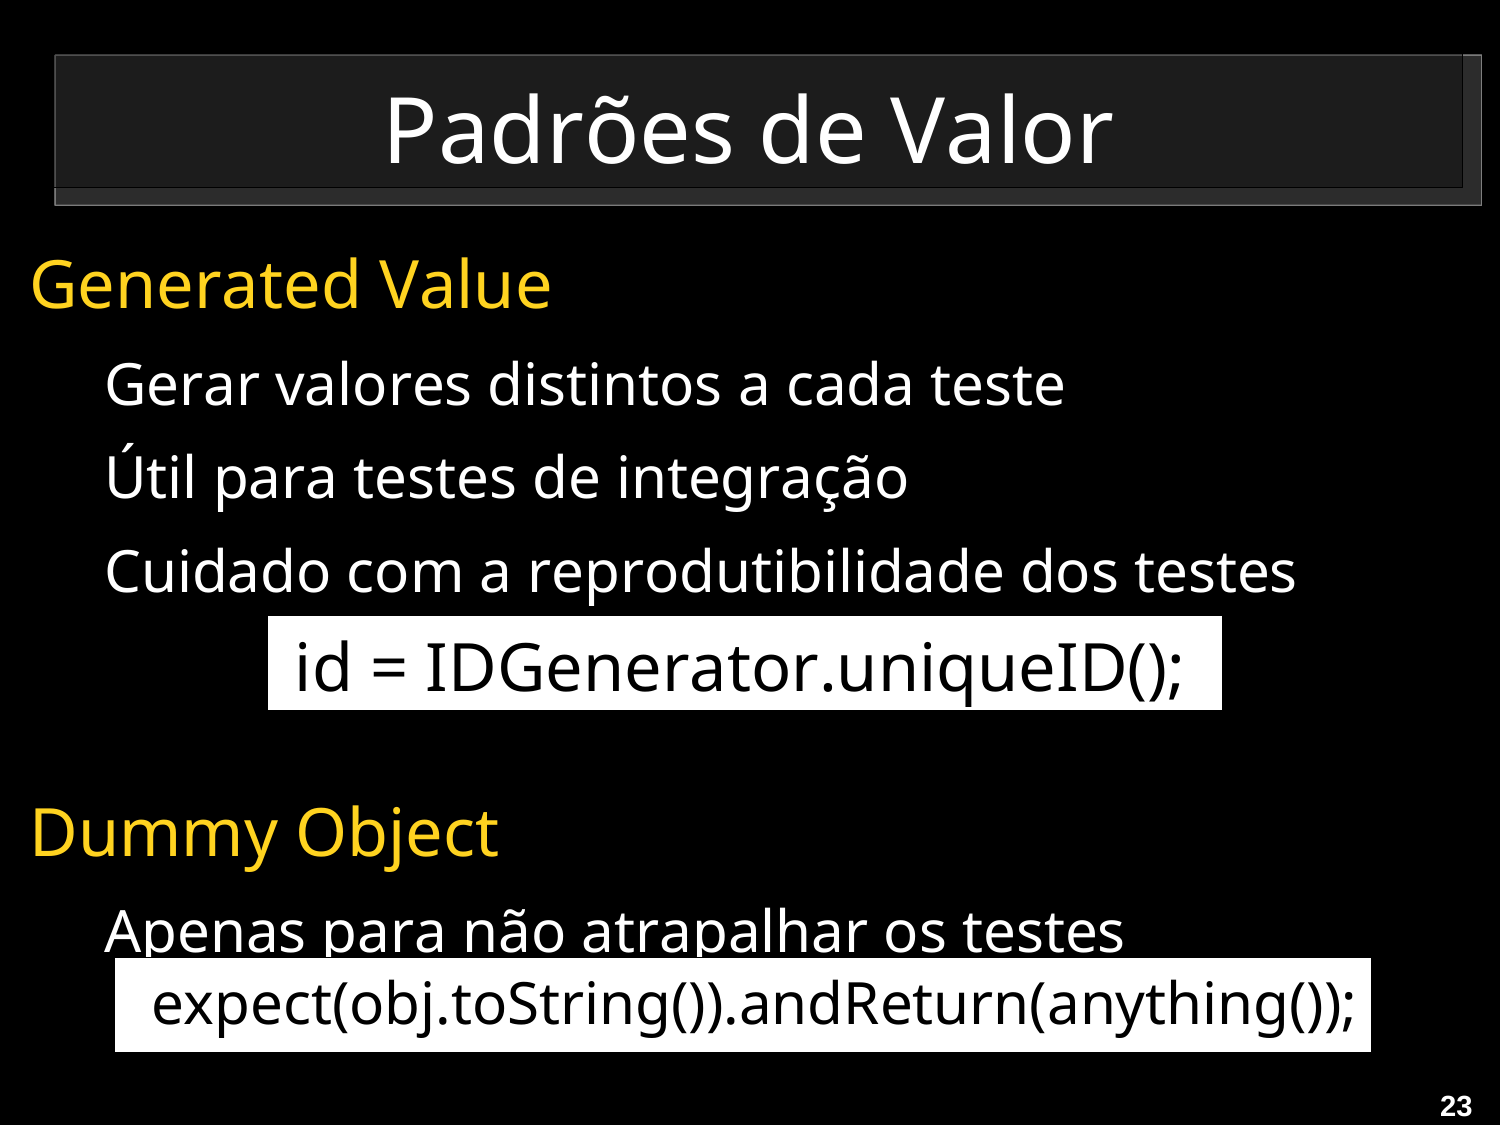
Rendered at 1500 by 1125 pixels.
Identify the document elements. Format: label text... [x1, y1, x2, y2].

list expect(obj.toString()).andReturn(anything()); [151, 961, 1386, 1053]
text_box [114, 957, 1372, 1053]
text_box [267, 615, 1223, 711]
title Padrões de Valor [29, 38, 1469, 218]
list id = IDGenerator.uniqueID(); [295, 619, 1233, 711]
list Generated Value Gerar valores distintos a cada teste Útil para testes de integração Cuidado com a reprodutibilidade dos testes Dummy Object Apenas para não atrapalhar os testes [29, 237, 1469, 1066]
